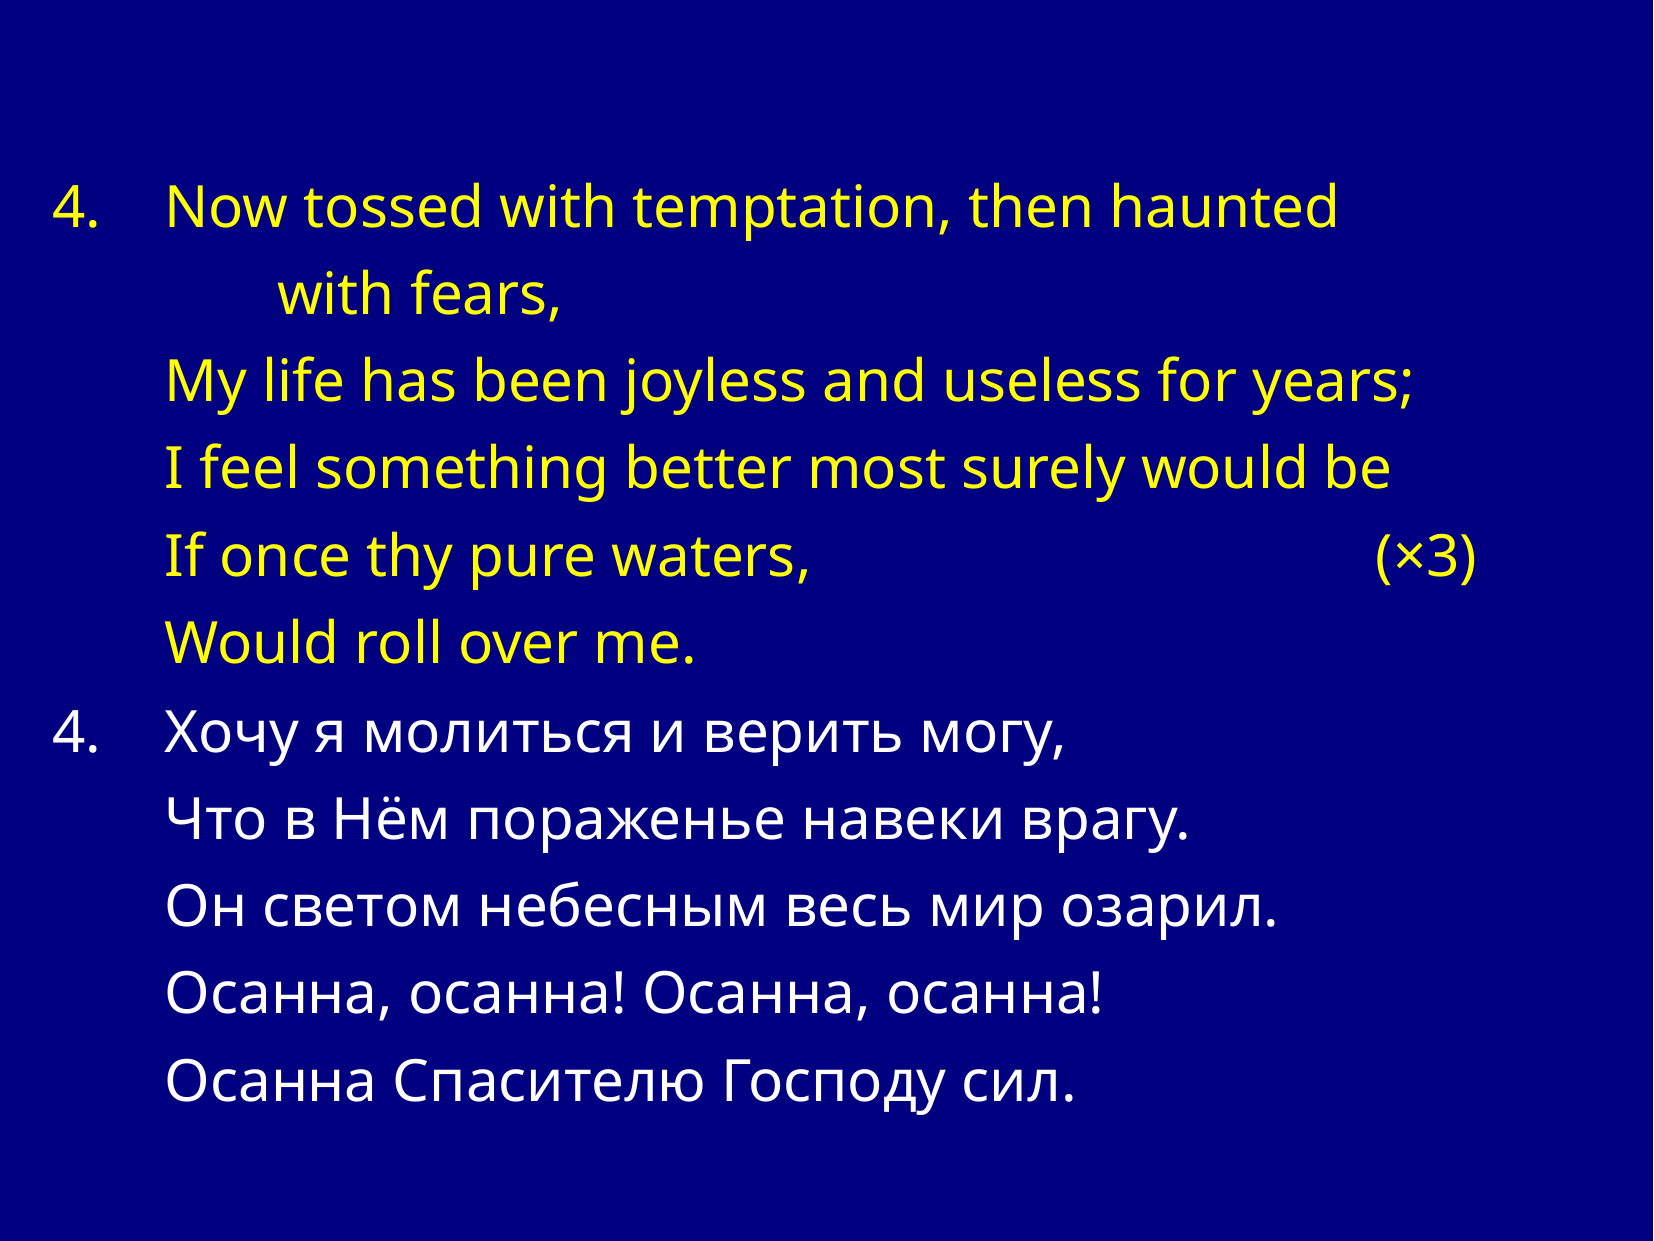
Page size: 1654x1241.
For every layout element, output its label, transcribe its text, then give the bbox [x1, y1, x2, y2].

text_box 4. Хочу я молиться и верить могу, Что в Нём пораженье навеки врагу. Он светом небесным весь мир озарил. Осанна, осанна! Осанна, осанна! Осанна Спасителю Господу сил. [37, 675, 1653, 1163]
text_box 4. Now tossed with temptation, then haunted with fears, My life has been joyless and useless for years; I feel something better most surely would be If once thy pure waters, (×3) Would roll over me. [37, 150, 1653, 638]
